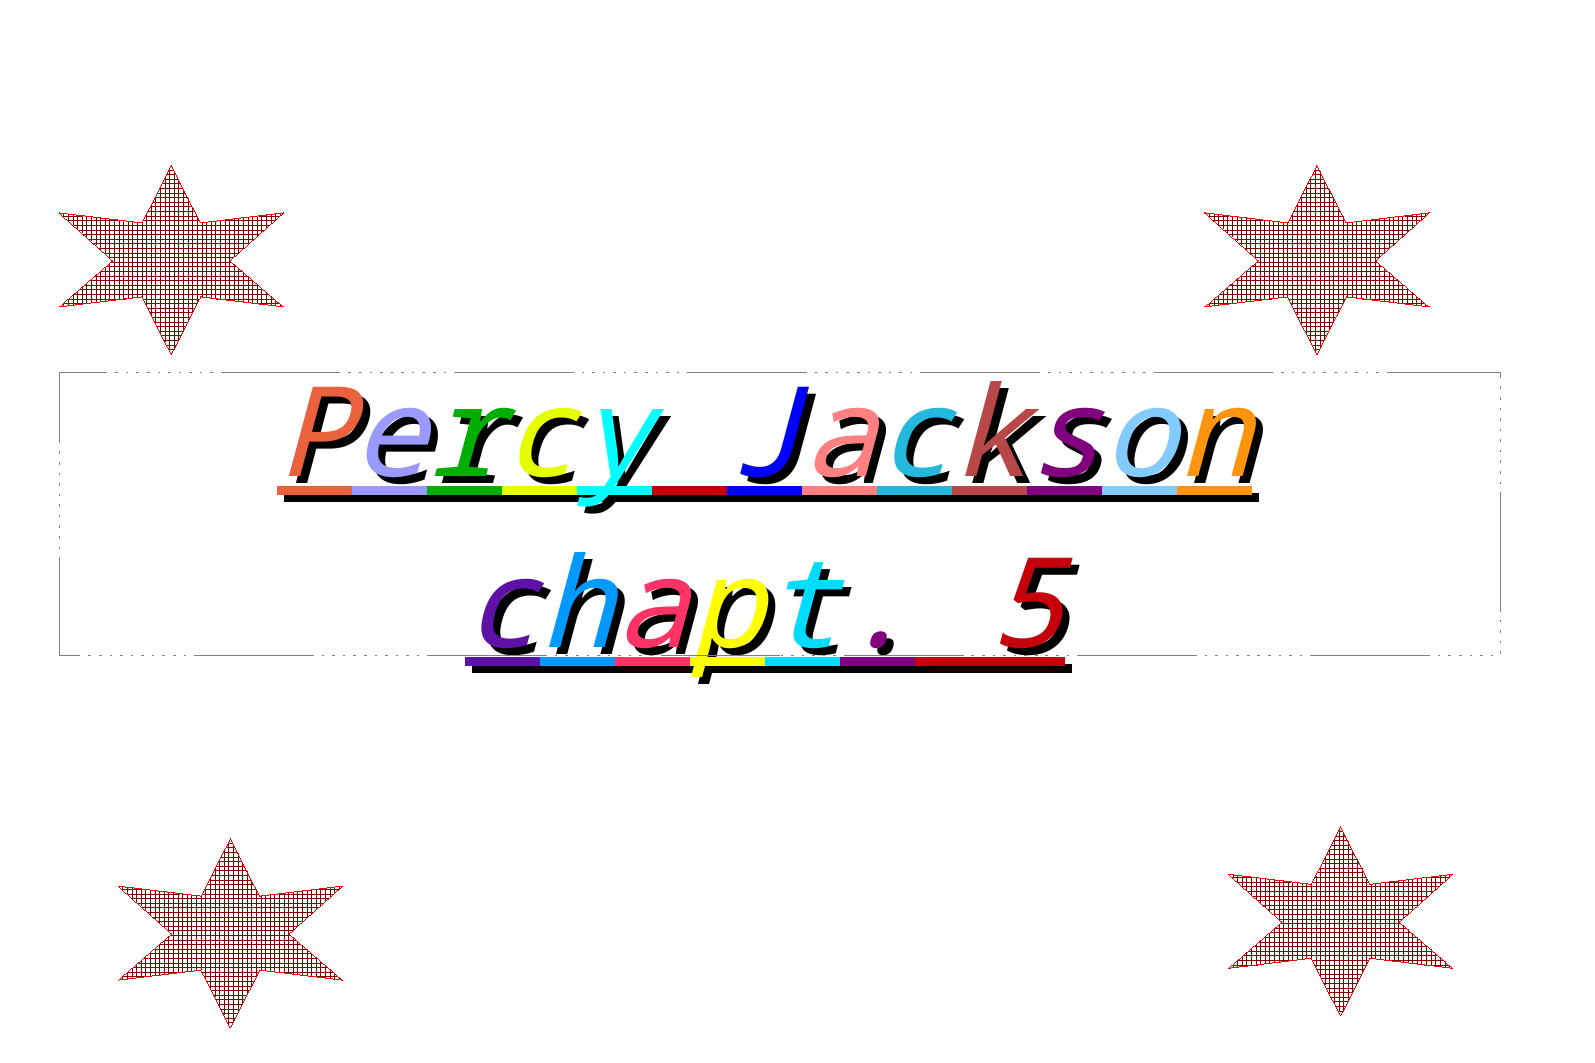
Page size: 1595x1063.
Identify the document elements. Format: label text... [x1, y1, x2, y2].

text_box [1228, 826, 1453, 1016]
text_box [1204, 165, 1430, 355]
text_box [59, 165, 284, 355]
text_box [118, 838, 343, 1028]
title Percy Jackson chapt. 5 [47, 372, 1483, 656]
